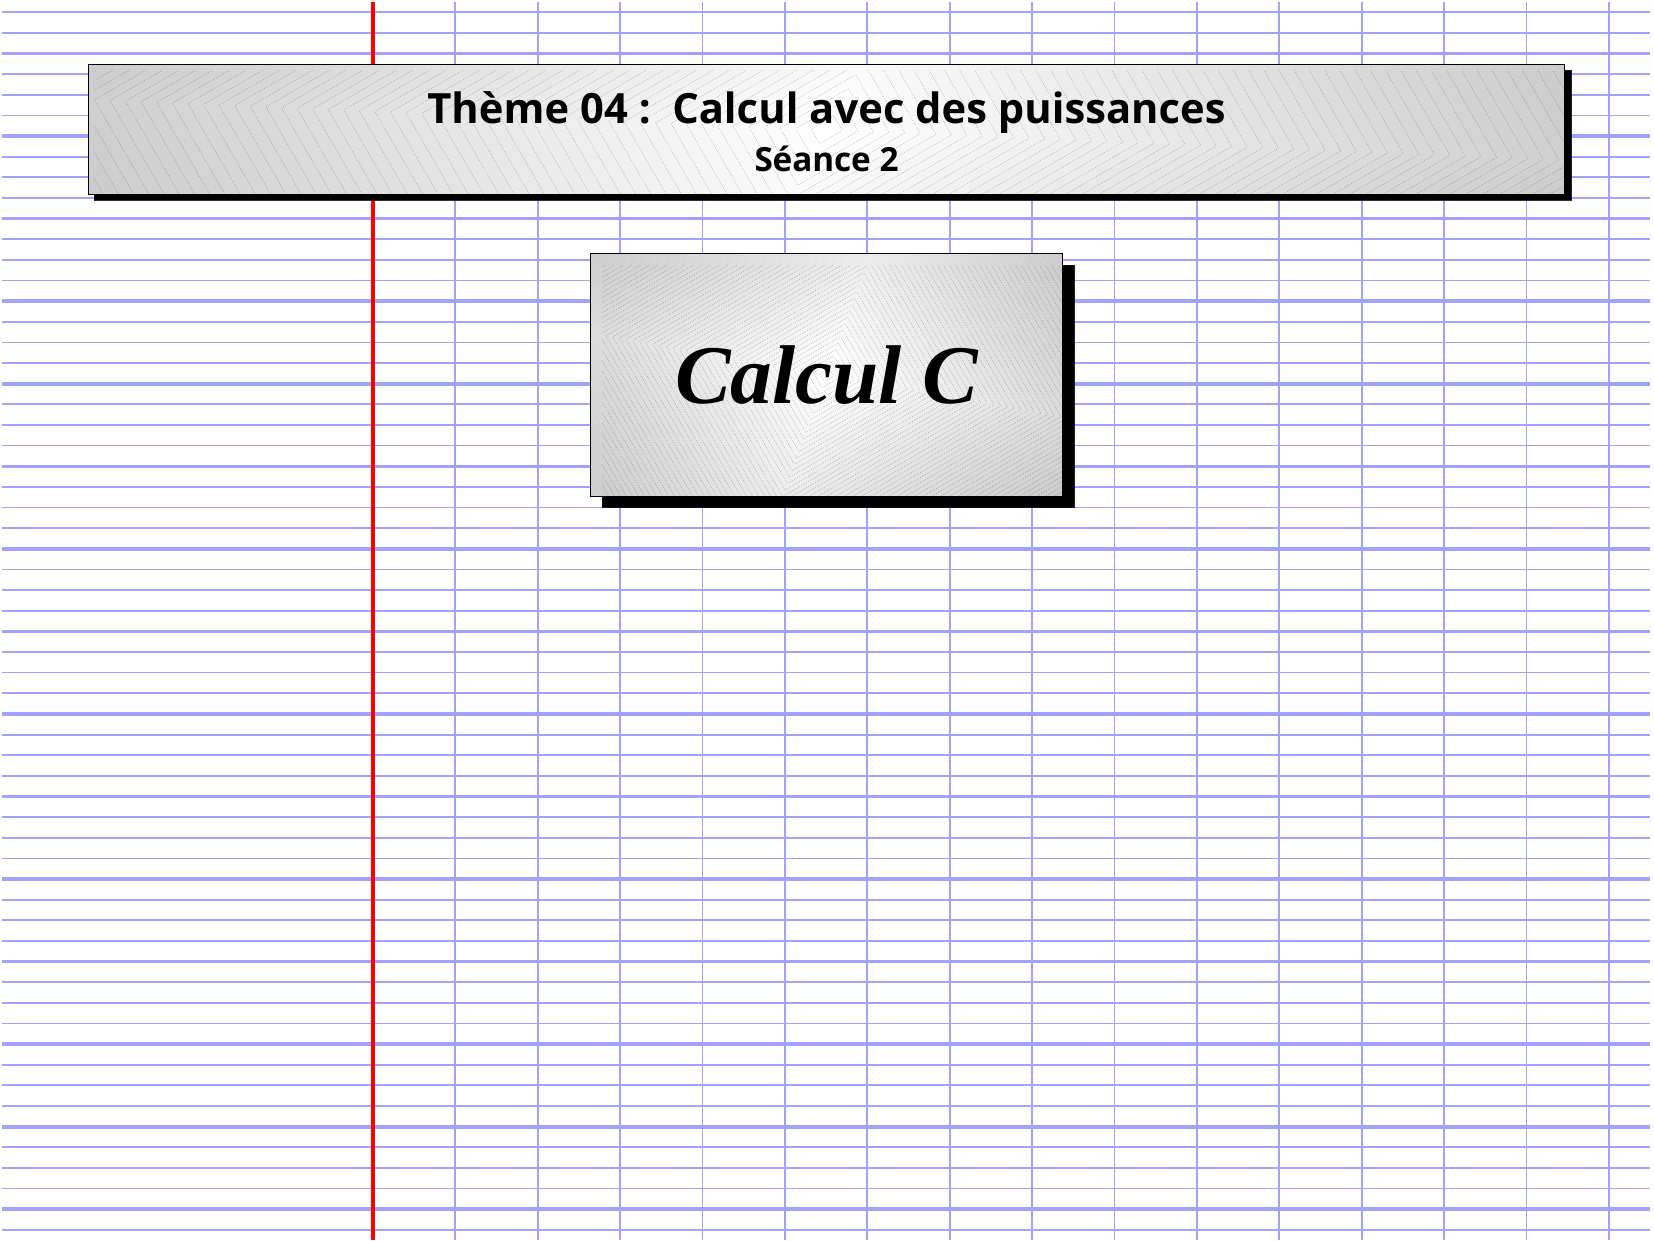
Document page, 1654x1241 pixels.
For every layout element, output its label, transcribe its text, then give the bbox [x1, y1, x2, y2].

text_box Thème 04 : Calcul avec des puissances Séance 2 [88, 64, 1565, 195]
picture [0, 0, 1654, 1241]
text_box Calcul C [590, 253, 1063, 497]
